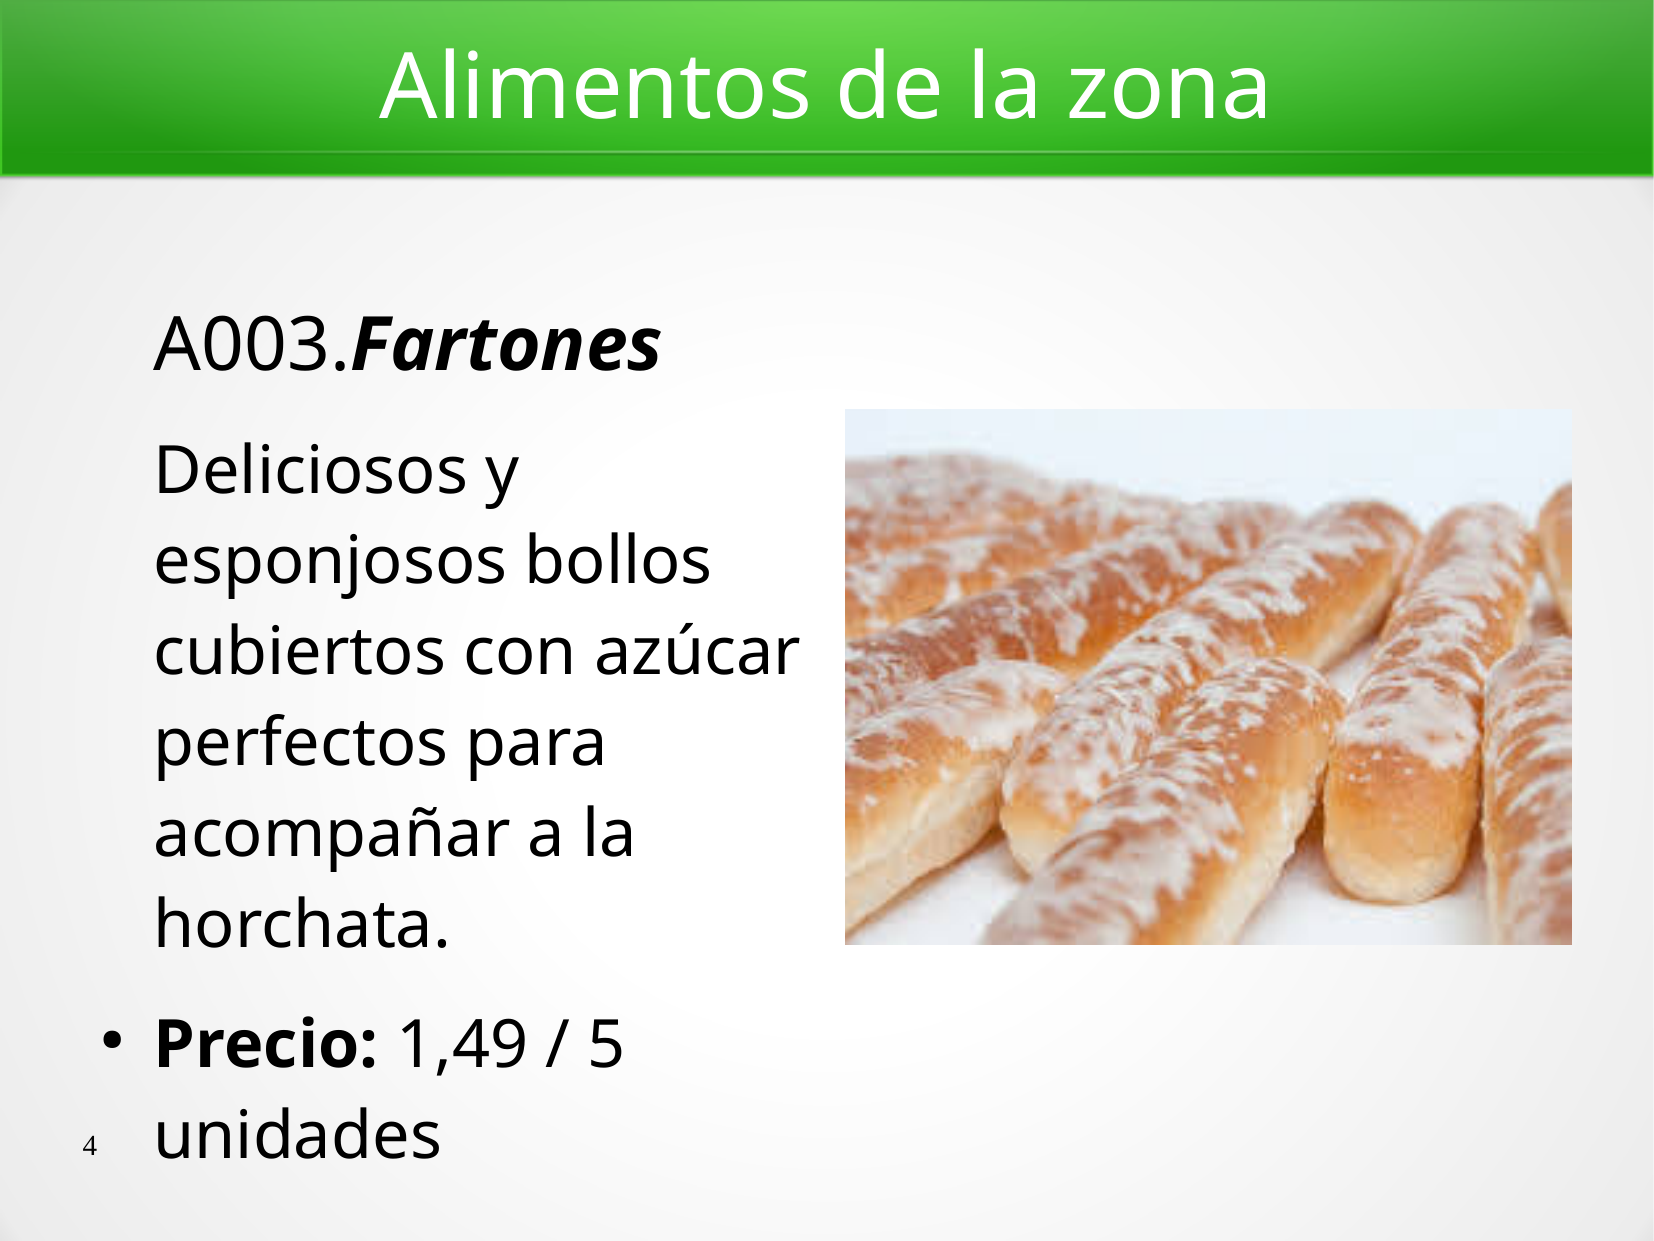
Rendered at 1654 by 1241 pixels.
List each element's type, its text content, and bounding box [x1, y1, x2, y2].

title Alimentos de la zona [82, 11, 1571, 154]
picture [0, 0, 1654, 1241]
list A003.Fartones Deliciosos y esponjosos bollos cubiertos con azúcar perfectos para acompañar a la horchata. Precio: 1,49 / 5 unidades [82, 290, 809, 1010]
